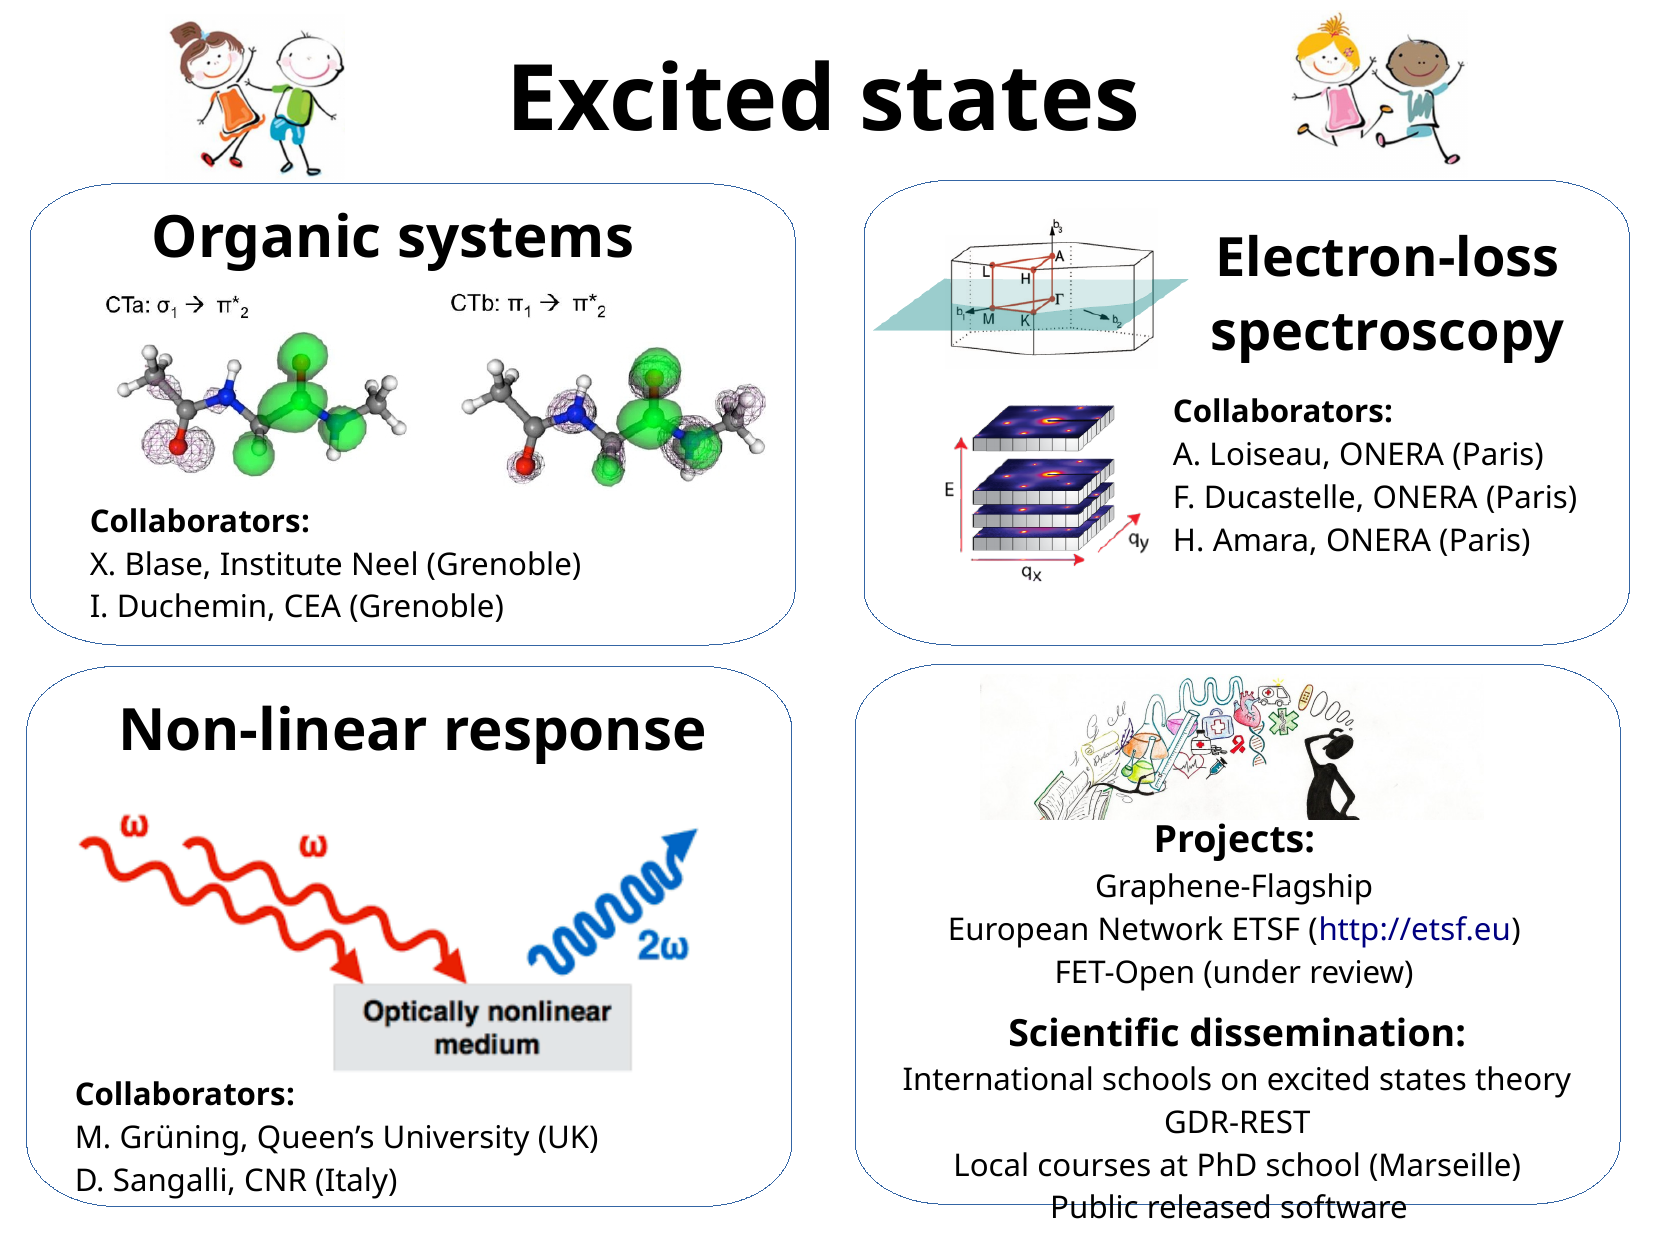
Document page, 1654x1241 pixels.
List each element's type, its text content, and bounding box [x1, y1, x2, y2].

text_box Collaborators: M. Grüning, Queen’s University (UK) D. Sangalli, CNR (Italy) [60, 1065, 736, 1197]
text_box Scientific dissemination: International schools on excited states theory GDR-REST Local courses at PhD school (Marseille) Public released software [870, 998, 1606, 1215]
picture [74, 809, 706, 1081]
picture [105, 290, 411, 489]
picture [873, 186, 1221, 587]
picture [450, 280, 774, 491]
text_box Organic systems [71, 181, 715, 287]
picture [980, 674, 1484, 805]
text_box Electron-loss spectroscopy [1170, 203, 1606, 381]
picture [165, 14, 345, 180]
text_box Non-linear response [60, 632, 766, 824]
title Excited states [260, 12, 1290, 178]
text_box Collaborators: X. Blase, Institute Neel (Grenoble) I. Duchemin, CEA (Grenoble) [75, 491, 751, 623]
picture [1290, 10, 1468, 178]
text_box Collaborators: A. Loiseau, ONERA (Paris) F. Ducastelle, ONERA (Paris) H. Amara, ONERA (Paris) [1158, 381, 1624, 552]
text_box Projects: Graphene-Flagship European Network ETSF (http://etsf.eu) FET-Open (under review) [896, 805, 1572, 984]
